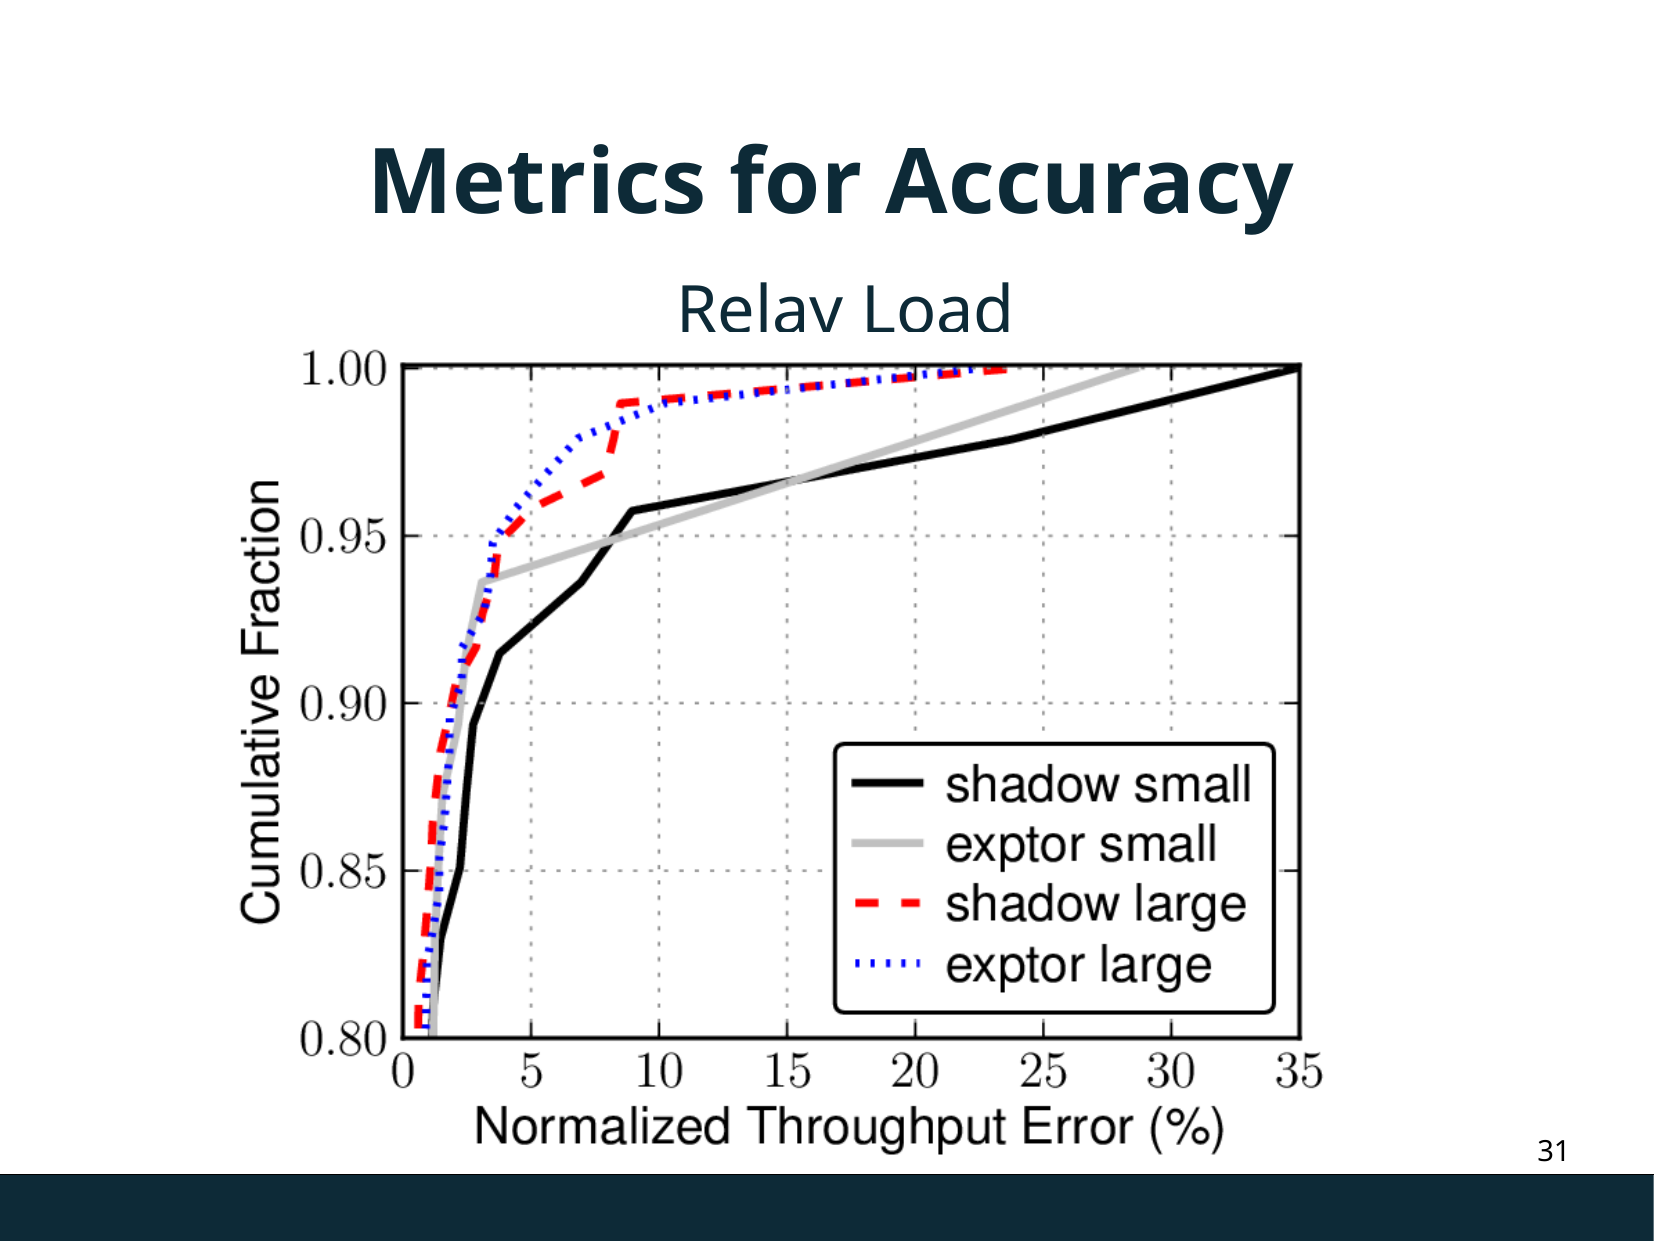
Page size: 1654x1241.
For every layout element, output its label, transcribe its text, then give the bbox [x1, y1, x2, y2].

text_box Relay Load Error [578, 254, 1113, 332]
picture [237, 332, 1344, 1163]
title Metrics for Accuracy [86, 74, 1575, 282]
